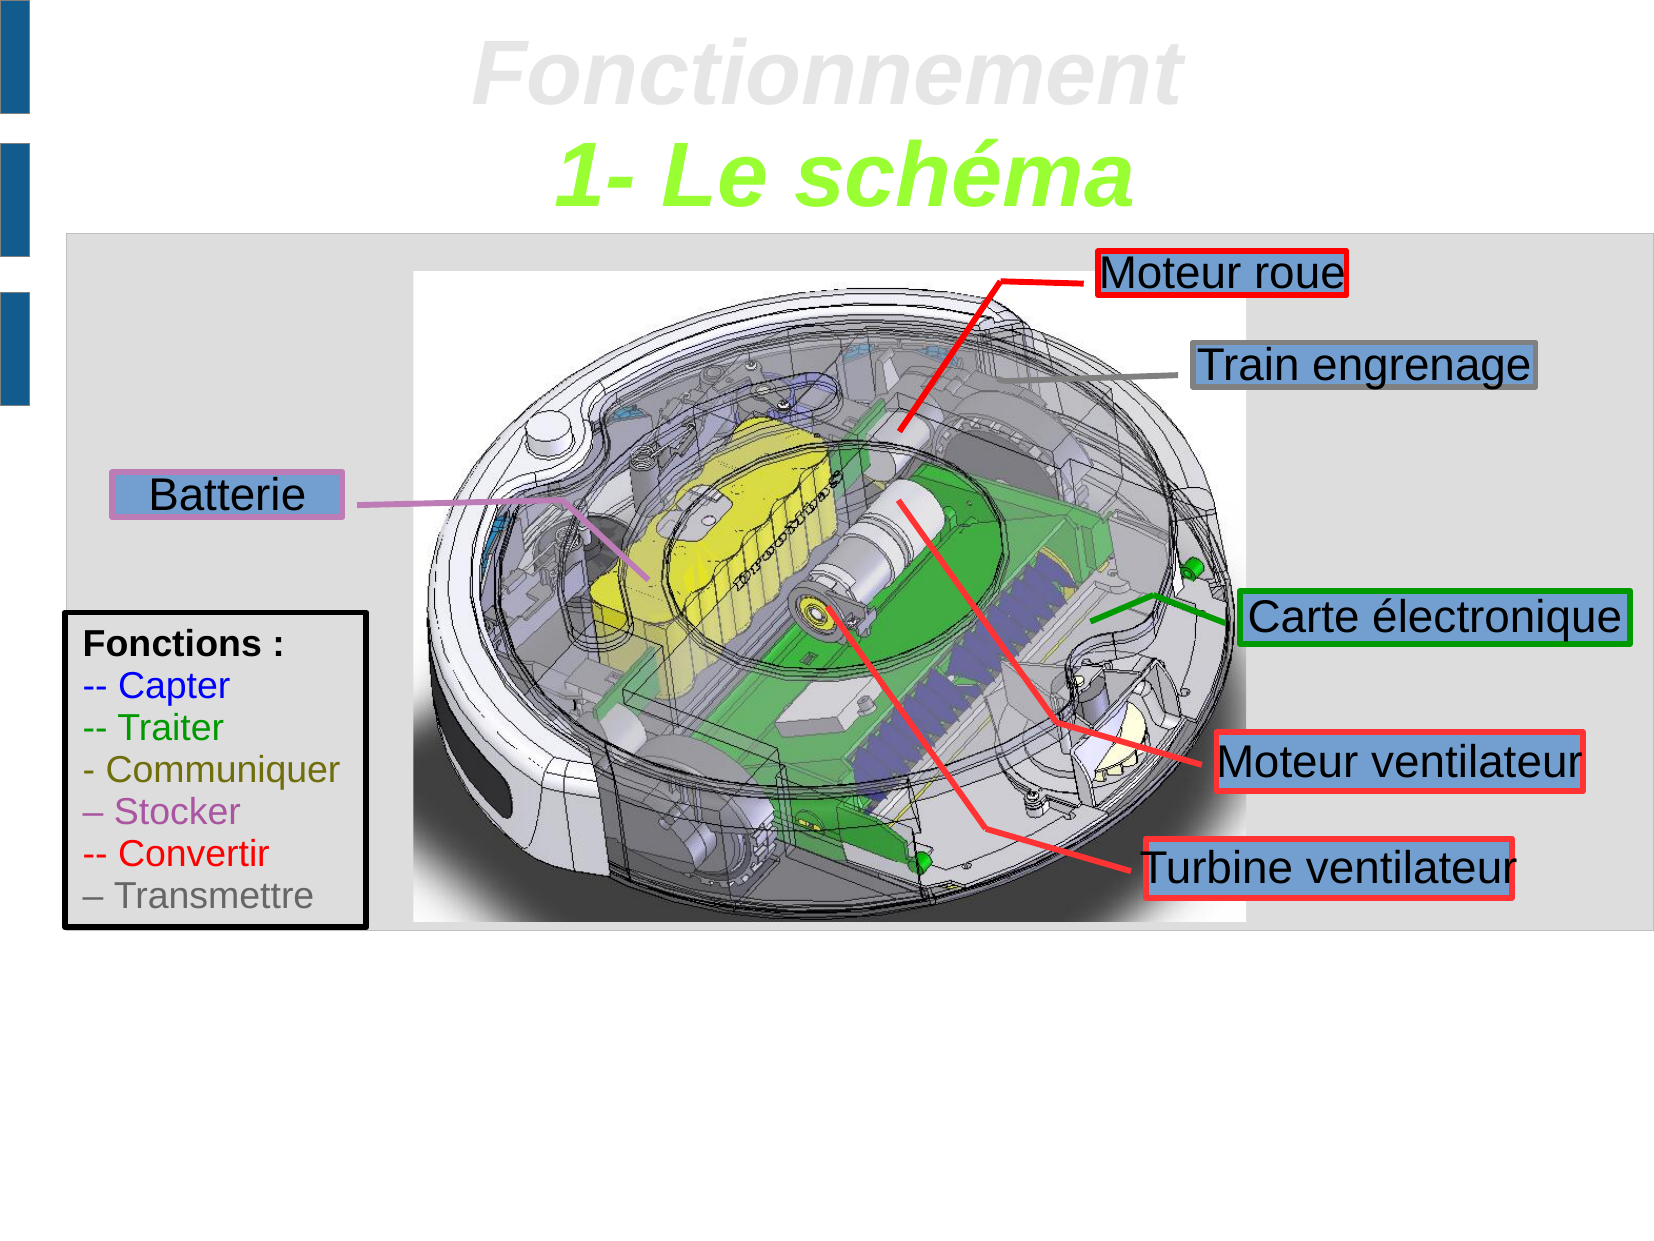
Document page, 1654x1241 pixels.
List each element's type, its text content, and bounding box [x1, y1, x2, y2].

text_box Turbine ventilateur [1146, 839, 1512, 898]
text_box Train engrenage [1193, 343, 1535, 387]
text_box Fonctions : -- Capter -- Traiter - Communiquer – Stocker -- Convertir – Transmettre [64, 612, 367, 928]
text_box Moteur roue [1098, 251, 1347, 295]
text_box Batterie [112, 472, 343, 517]
picture [413, 271, 1247, 922]
text_box Carte électronique [1240, 591, 1630, 644]
text_box Moteur ventilateur [1217, 732, 1583, 791]
title Fonctionnement 1- Le schéma [121, 21, 1534, 227]
